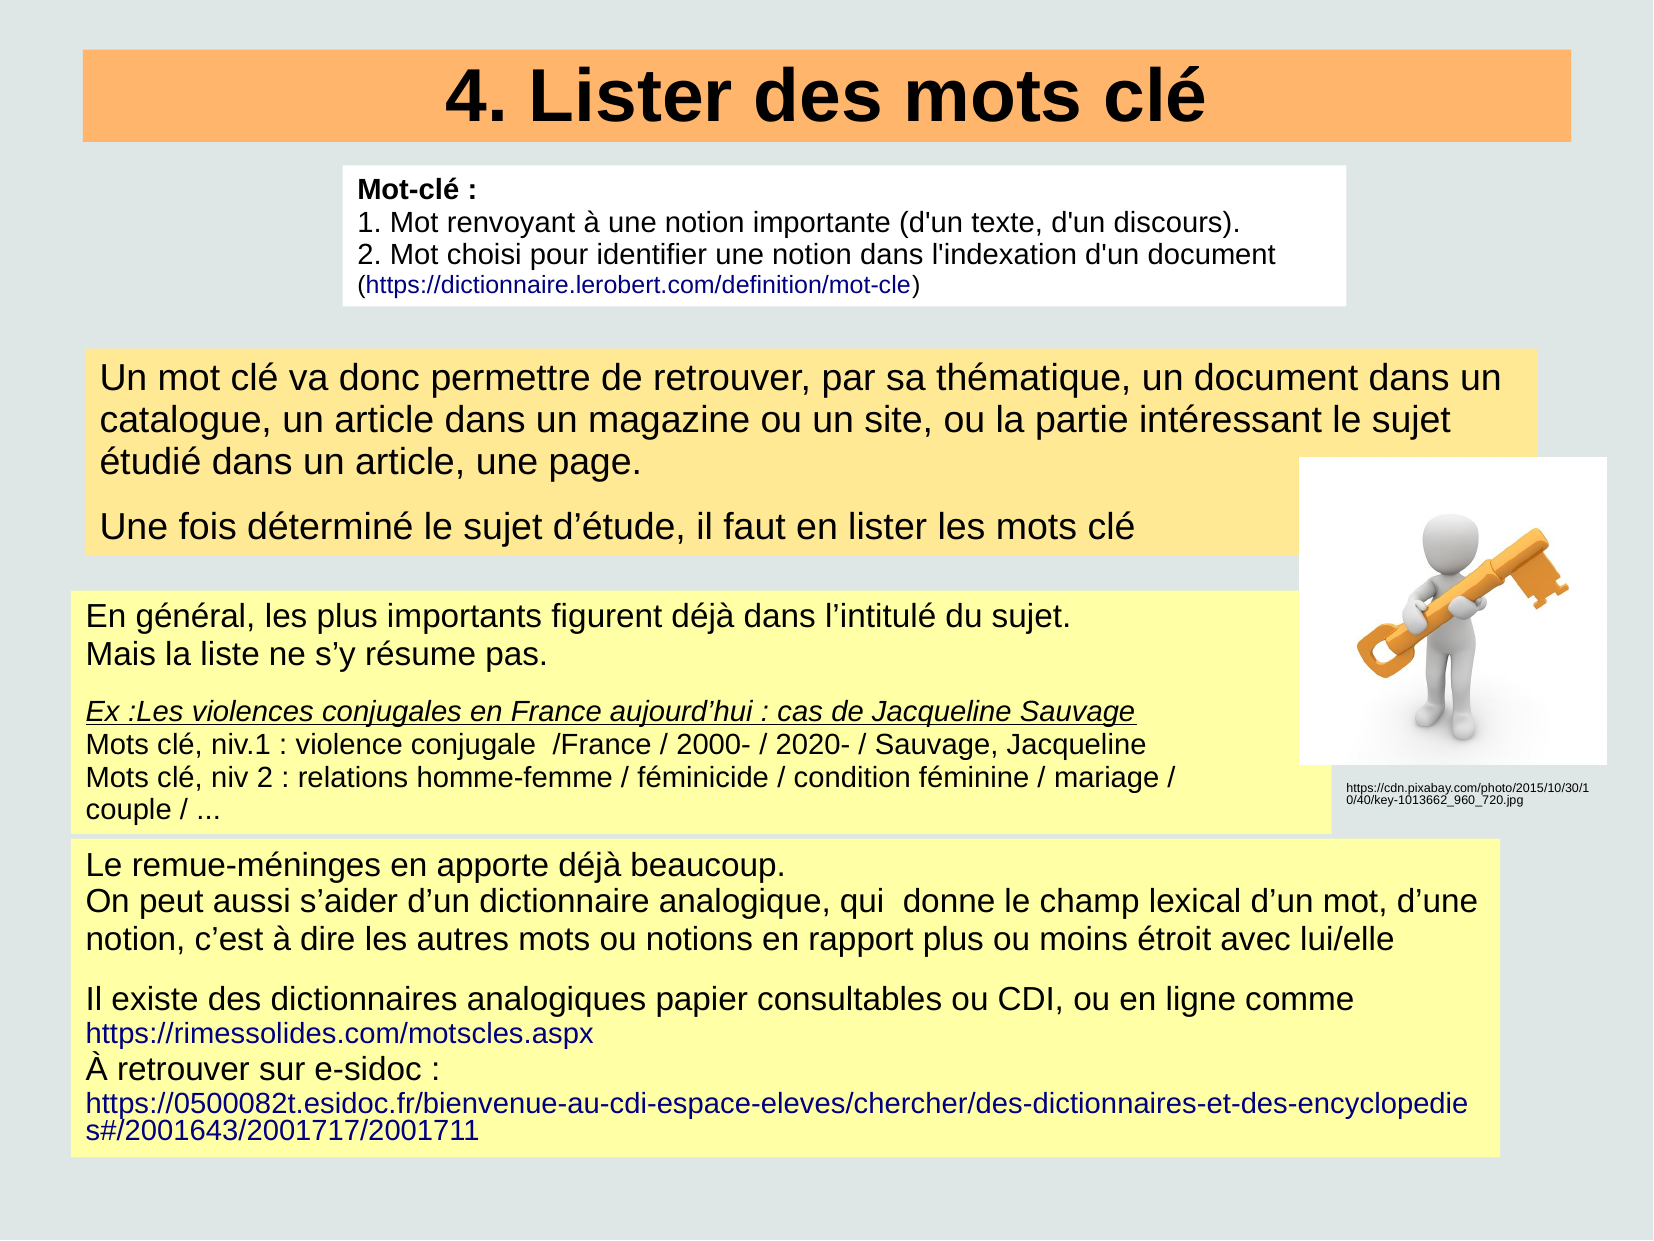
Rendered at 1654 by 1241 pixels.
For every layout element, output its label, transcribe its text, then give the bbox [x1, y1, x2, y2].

text_box Le remue-méninges en apporte déjà beaucoup. On peut aussi s’aider d’un dictionnaire analogique, qui donne le champ lexical d’un mot, d’une notion, c’est à dire les autres mots ou notions en rapport plus ou moins étroit avec lui/elle Il existe des dictionnaires analogiques papier consultables ou CDI, ou en ligne comme https://rimessolides.com/motscles.aspx À retrouver sur e-sidoc : https://0500082t.esidoc.fr/bienvenue-au-cdi-espace-eleves/chercher/des-dictionnaires-et-des-encyclopedies#/2001643/2001717/2001711 [70, 838, 1501, 1158]
text_box En général, les plus importants figurent déjà dans l’intitulé du sujet. Mais la liste ne s’y résume pas. Ex :Les violences conjugales en France aujourd’hui : cas de Jacqueline Sauvage Mots clé, niv.1 : violence conjugale /France / 2000- / 2020- / Sauvage, Jacqueline Mots clé, niv 2 : relations homme-femme / féminicide / condition féminine / mariage / couple / ... [70, 590, 1332, 834]
text_box Un mot clé va donc permettre de retrouver, par sa thématique, un document dans un catalogue, un article dans un magazine ou un site, ou la partie intéressant le sujet étudié dans un article, une page. Une fois déterminé le sujet d’étude, il faut en lister les mots clé [84, 348, 1538, 555]
text_box Mot-clé : 1. Mot renvoyant à une notion importante (d'un texte, d'un discours). 2. Mot choisi pour identifier une notion dans l'indexation d'un document (https://dictionnaire.lerobert.com/definition/mot-cle) [342, 165, 1347, 307]
text_box https://cdn.pixabay.com/photo/2015/10/30/10/40/key-1013662_960_720.jpg [1331, 774, 1607, 804]
title 4. Lister des mots clé [82, 49, 1572, 142]
picture [1299, 457, 1607, 765]
